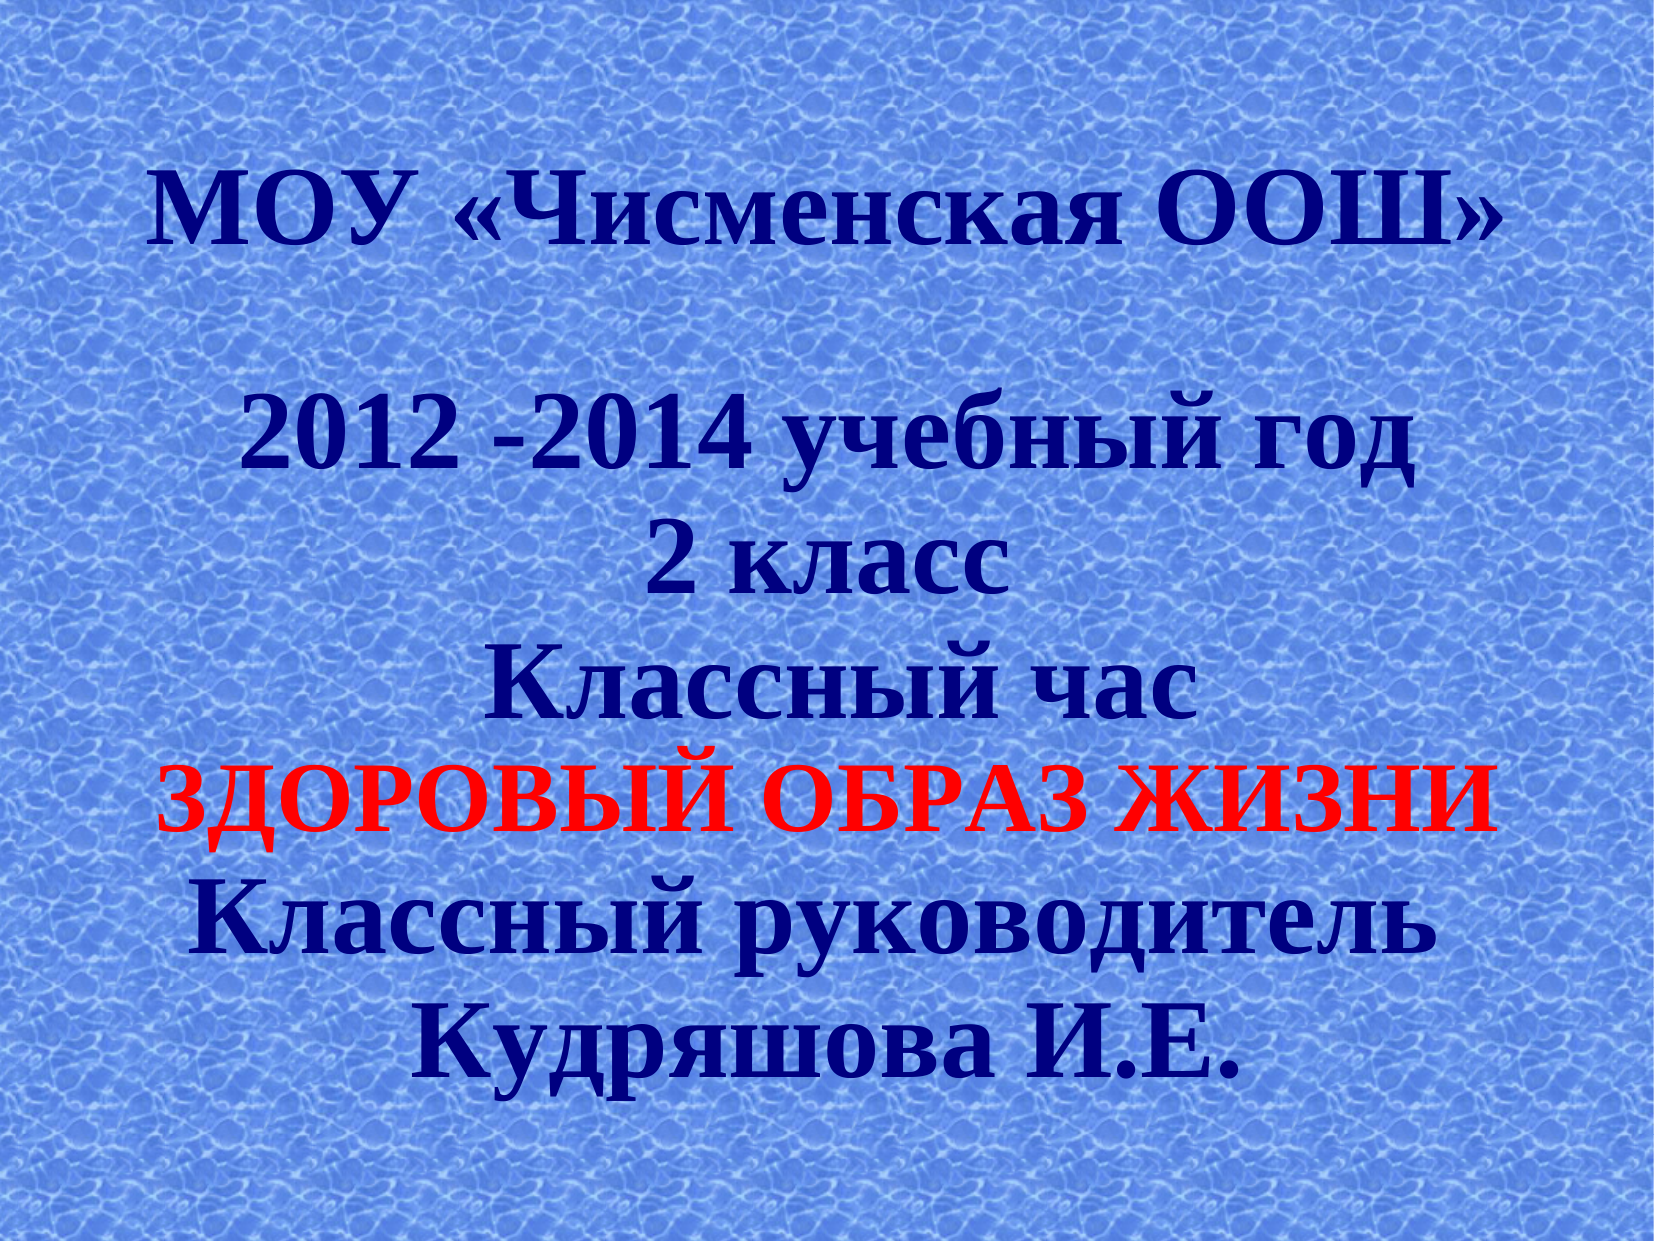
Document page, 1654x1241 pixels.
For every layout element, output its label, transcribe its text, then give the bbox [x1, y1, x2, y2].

subtitle 2012 -2014 учебный год 2 класс Классный час ЗДОРОВЫЙ ОБРАЗ ЖИЗНИ Классный руководитель Кудряшова И.Е. [121, 344, 1534, 1127]
picture [0, 0, 1654, 1241]
title МОУ «Чисменская ООШ» [121, 102, 1534, 310]
